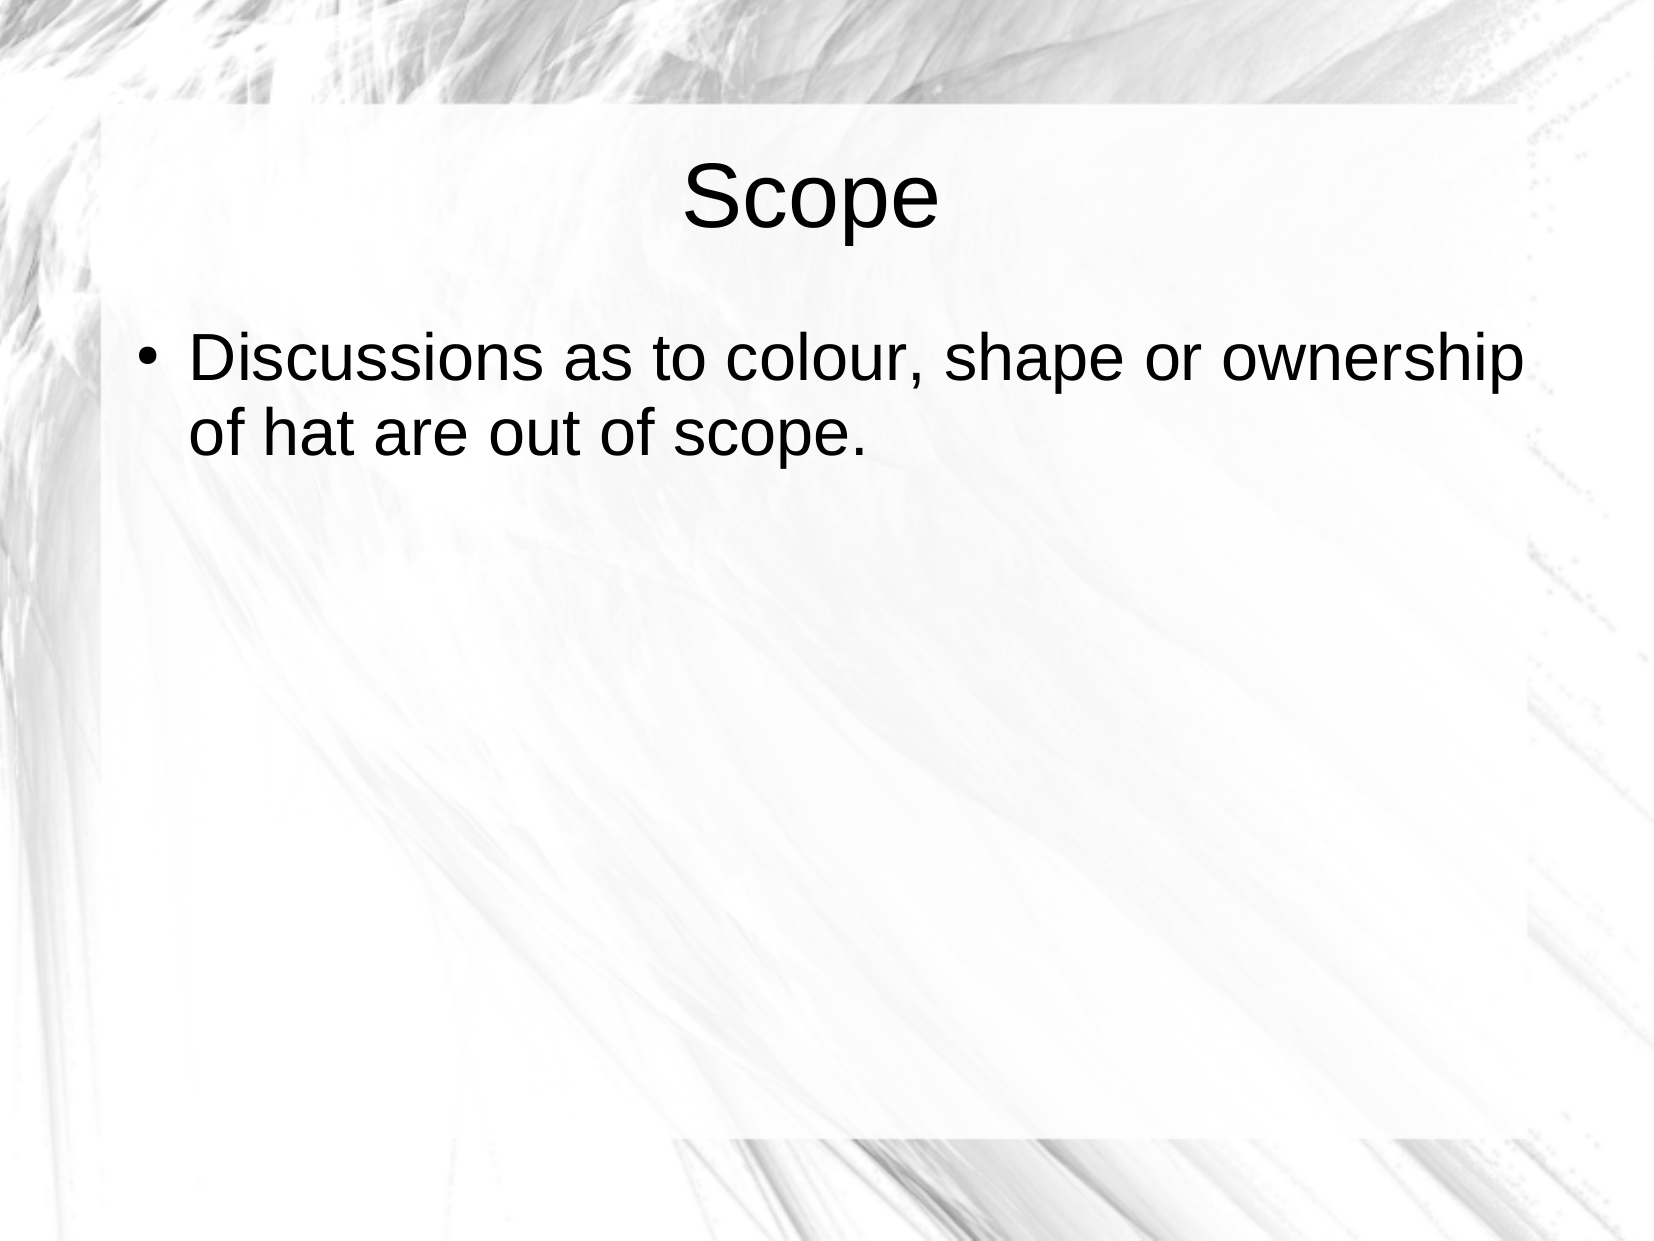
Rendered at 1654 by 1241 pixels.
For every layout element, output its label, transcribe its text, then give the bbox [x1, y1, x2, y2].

title Scope [118, 112, 1506, 281]
picture [0, 0, 1654, 1241]
list Discussions as to colour, shape or ownership of hat are out of scope. [118, 319, 1571, 945]
